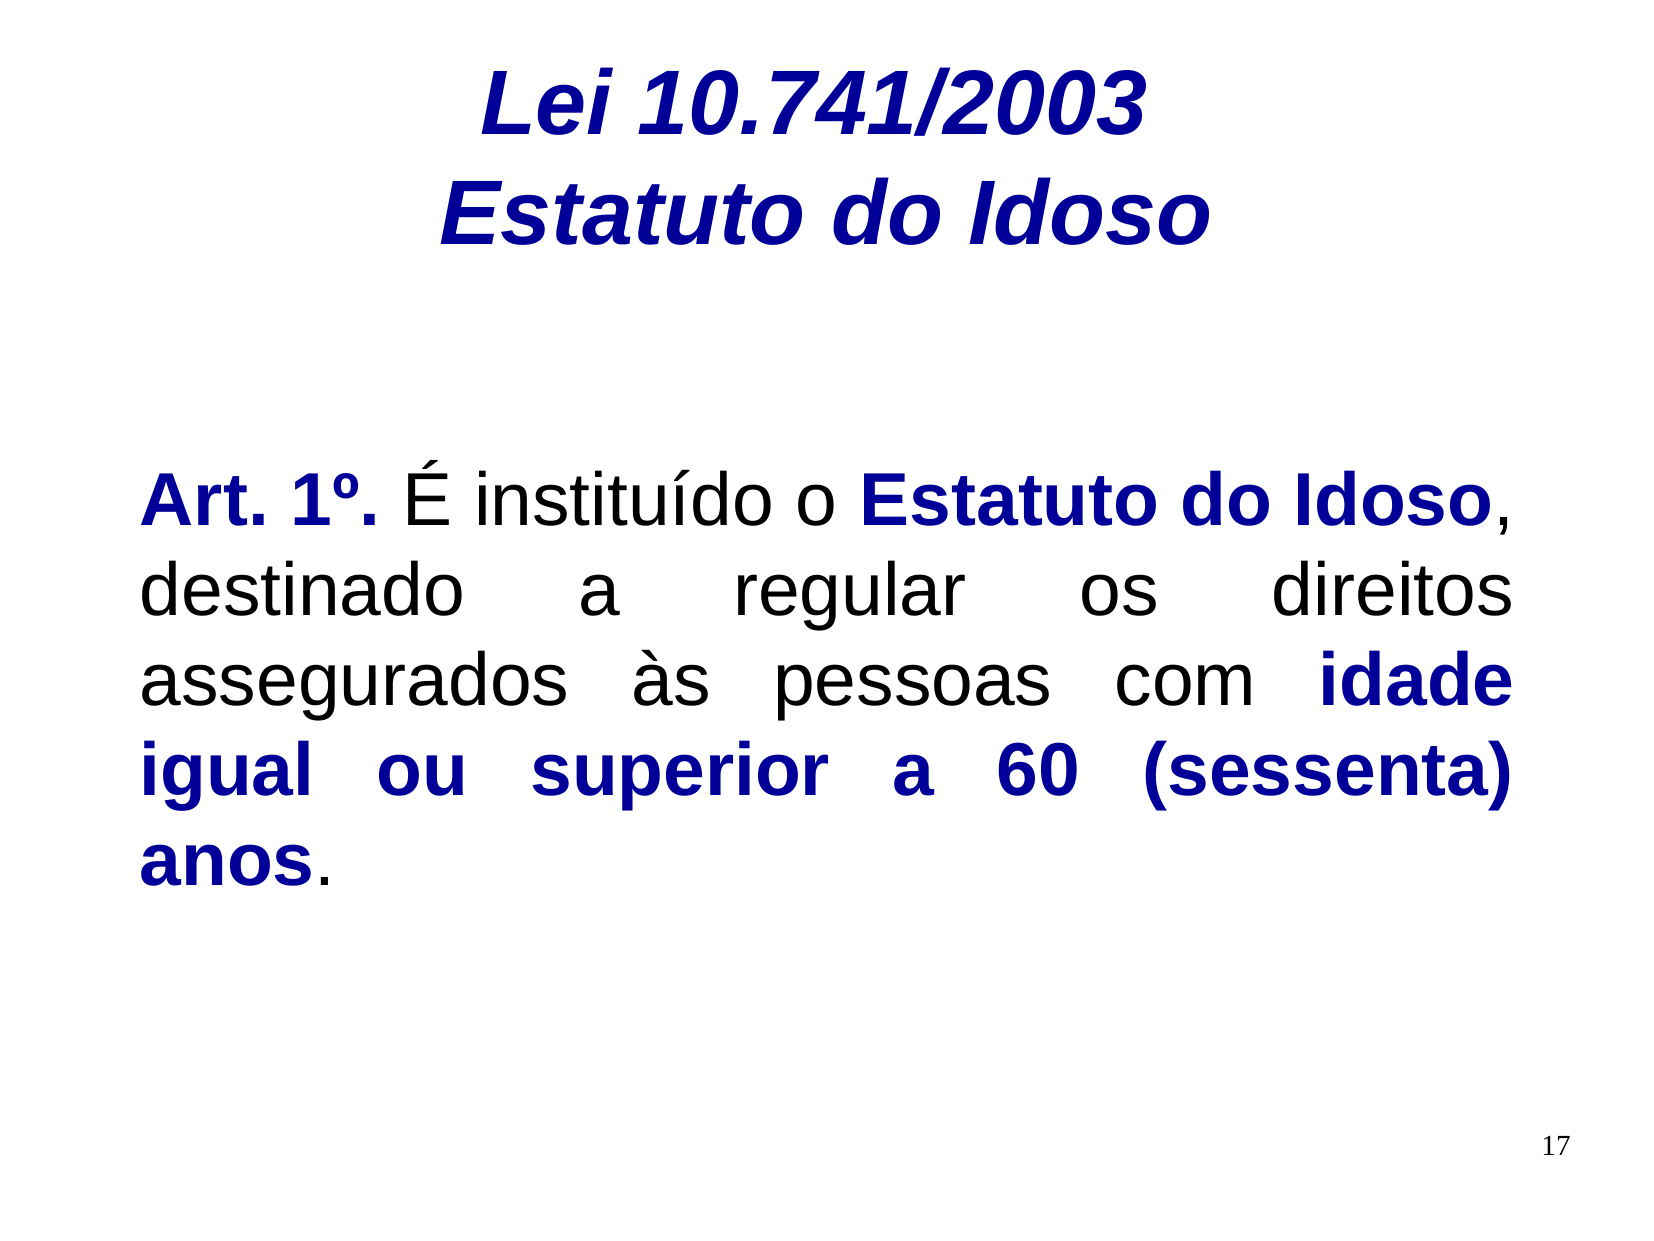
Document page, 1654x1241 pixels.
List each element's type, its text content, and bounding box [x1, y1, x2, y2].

title Lei 10.741/2003 Estatuto do Idoso [82, 23, 1571, 283]
list Art. 1º. É instituído o Estatuto do Idoso, destinado a regular os direitos assegurados às pessoas com idade igual ou superior a 60 (sessenta) anos. [68, 344, 1530, 1108]
